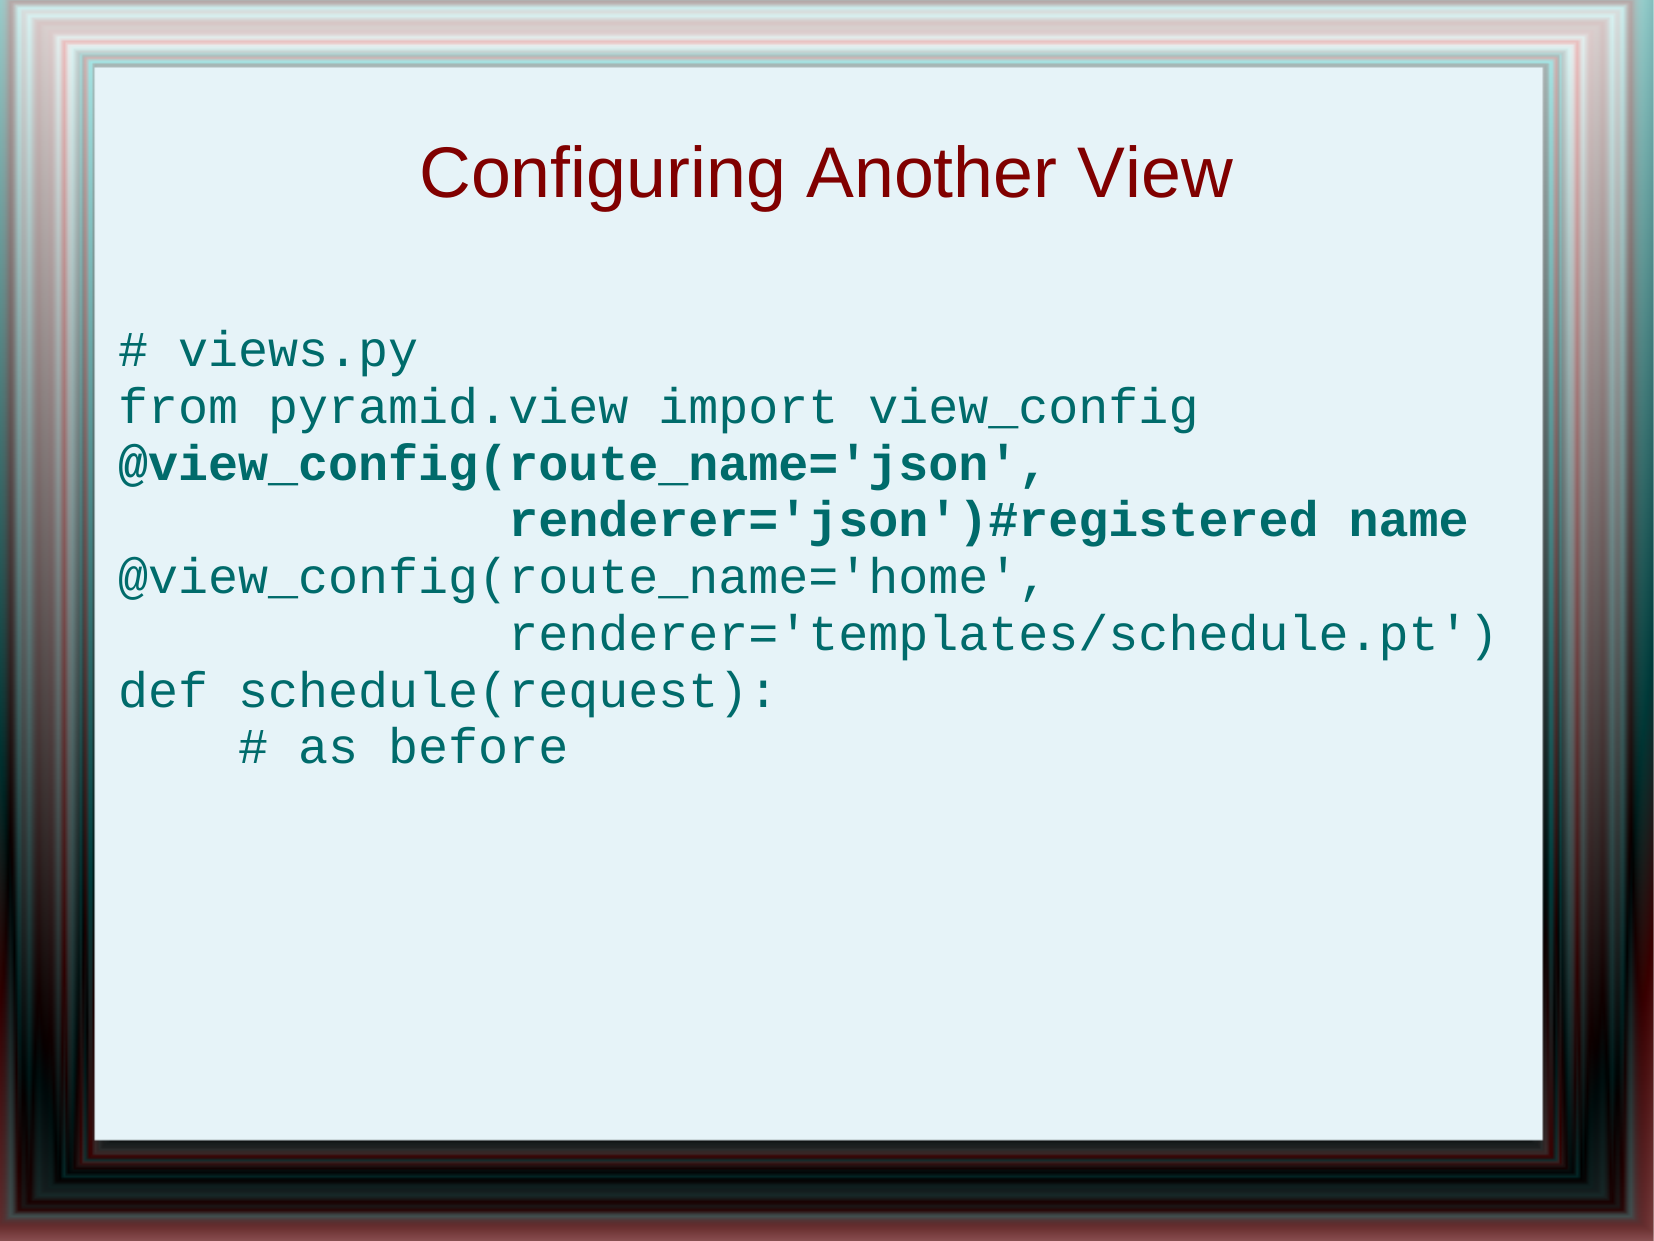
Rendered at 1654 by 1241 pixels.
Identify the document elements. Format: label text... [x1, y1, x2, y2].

list # views.py from pyramid.view import view_config @view_config(route_name='json', renderer='json')#registered name @view_config(route_name='home', renderer='templates/schedule.pt') def schedule(request): # as before [118, 324, 1506, 1045]
title Configuring Another View [118, 88, 1536, 257]
picture [0, 0, 1654, 1241]
